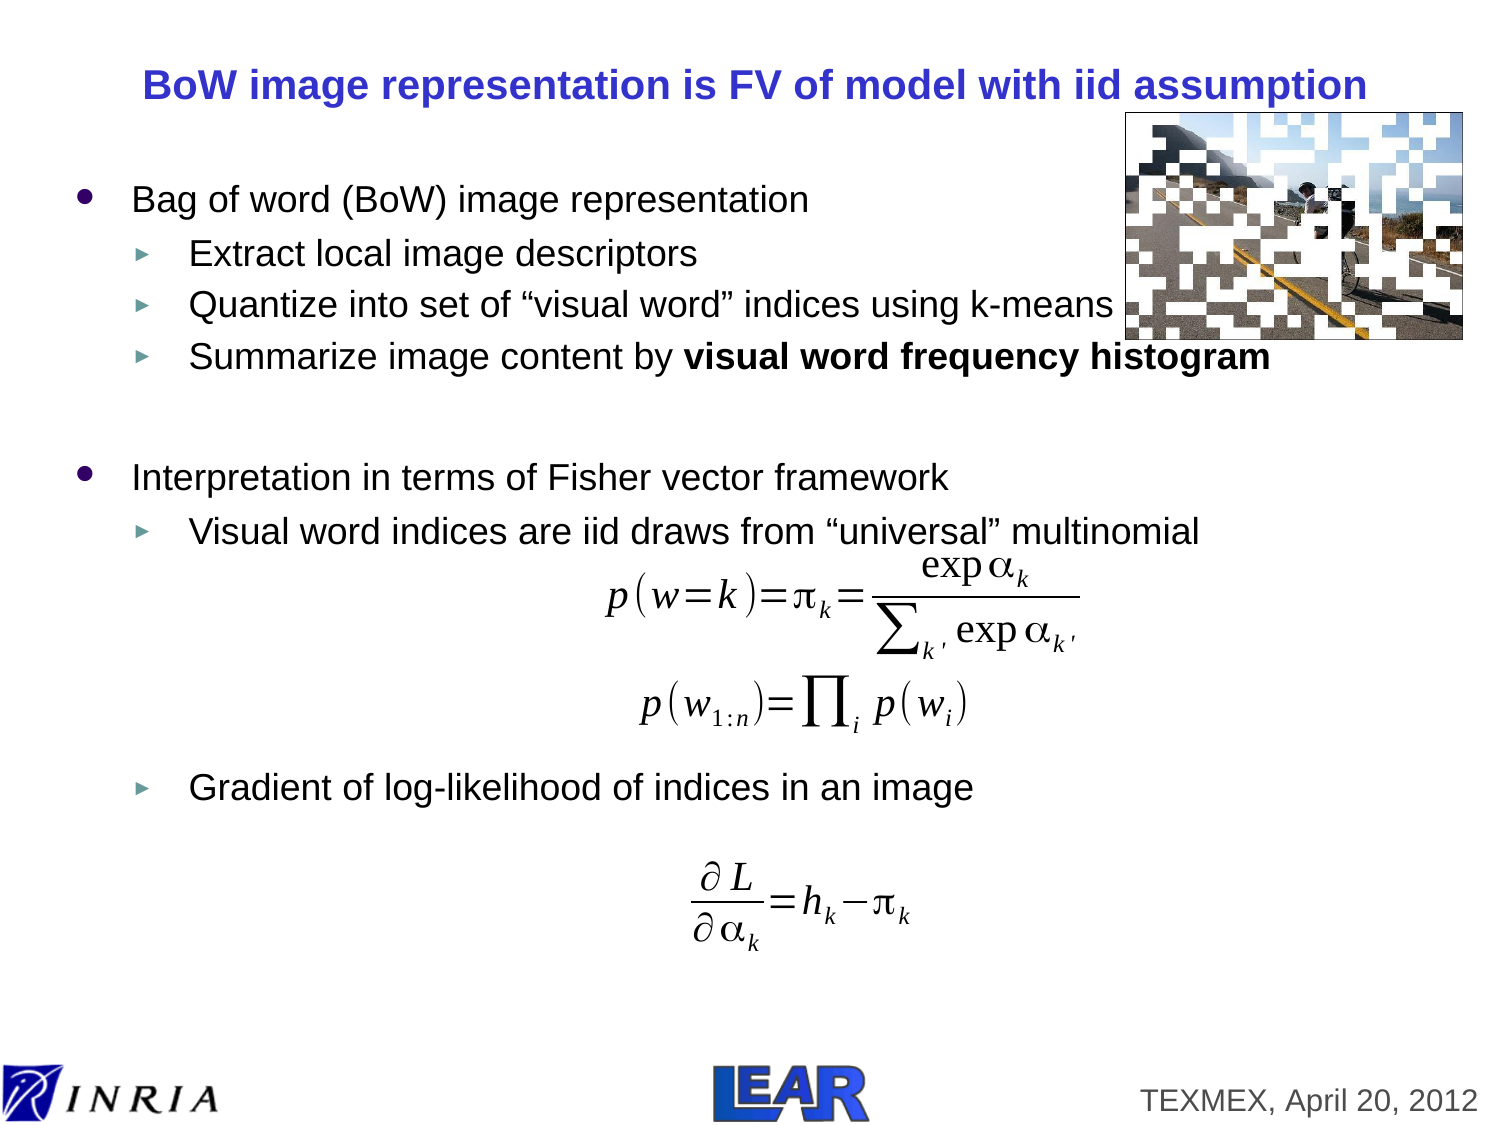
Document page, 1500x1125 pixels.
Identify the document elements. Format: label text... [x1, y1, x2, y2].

chart [682, 852, 915, 958]
chart [628, 673, 976, 740]
picture [0, 1050, 75, 1125]
title BoW image representation is FV of model with iid assumption [51, 46, 1459, 123]
chart [594, 540, 1088, 666]
list Bag of word (BoW) image representation Extract local image descriptors Quantize into set of “visual word” indices using k-means Summarize image content by visual word frequency histogram Interpretation in terms of Fisher vector framework Visual word indices are iid draws from “universal” multinomial Gradient of log-likelihood of indices in an image [75, 178, 1425, 1125]
picture [1125, 112, 1463, 340]
